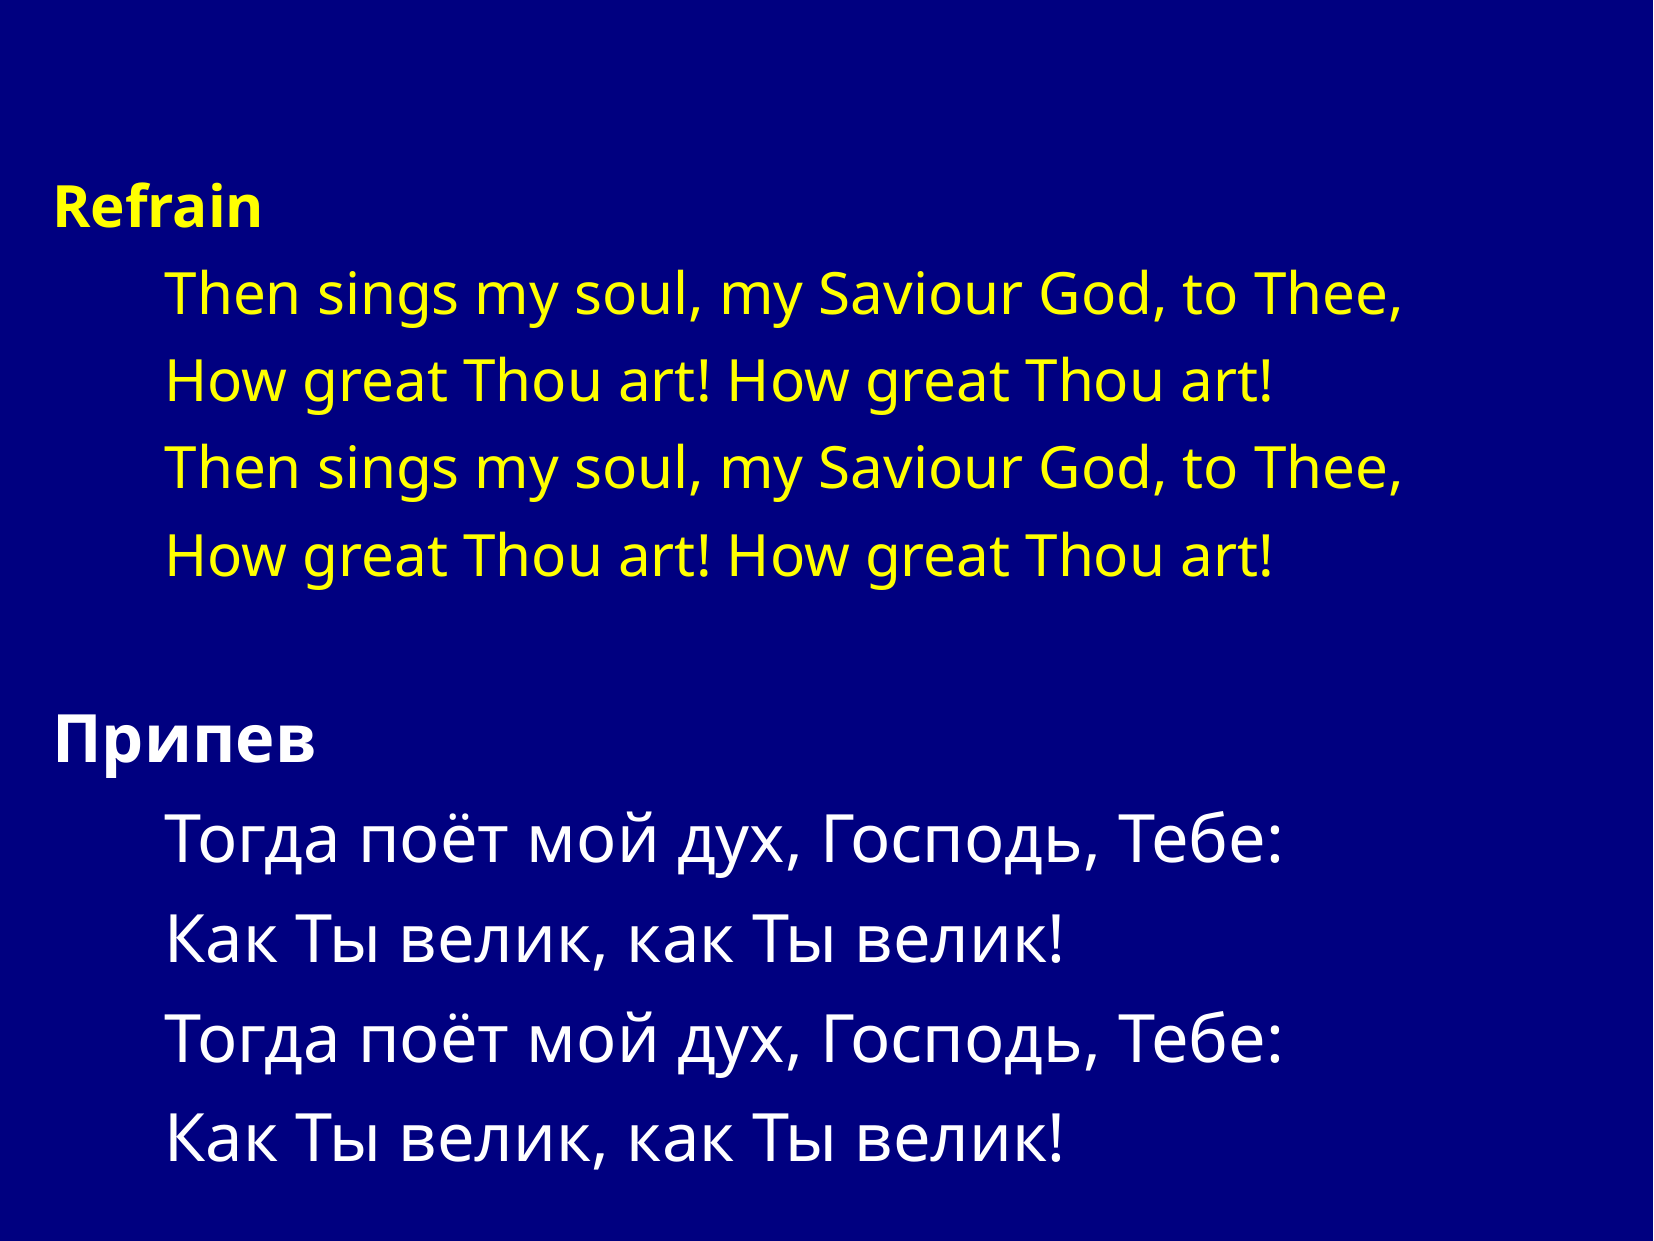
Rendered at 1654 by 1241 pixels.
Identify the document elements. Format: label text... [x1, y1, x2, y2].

text_box Refrain Then sings my soul, my Saviour God, to Thee, How great Thou art! How great Thou art! Then sings my soul, my Saviour God, to Thee, How great Thou art! How great Thou art! [37, 150, 1653, 638]
text_box Припев Тогда поёт мой дух, Господь, Тебе: Как Ты велик, как Ты велик! Тогда поёт мой дух, Господь, Тебе: Как Ты велик, как Ты велик! [37, 675, 1653, 1163]
